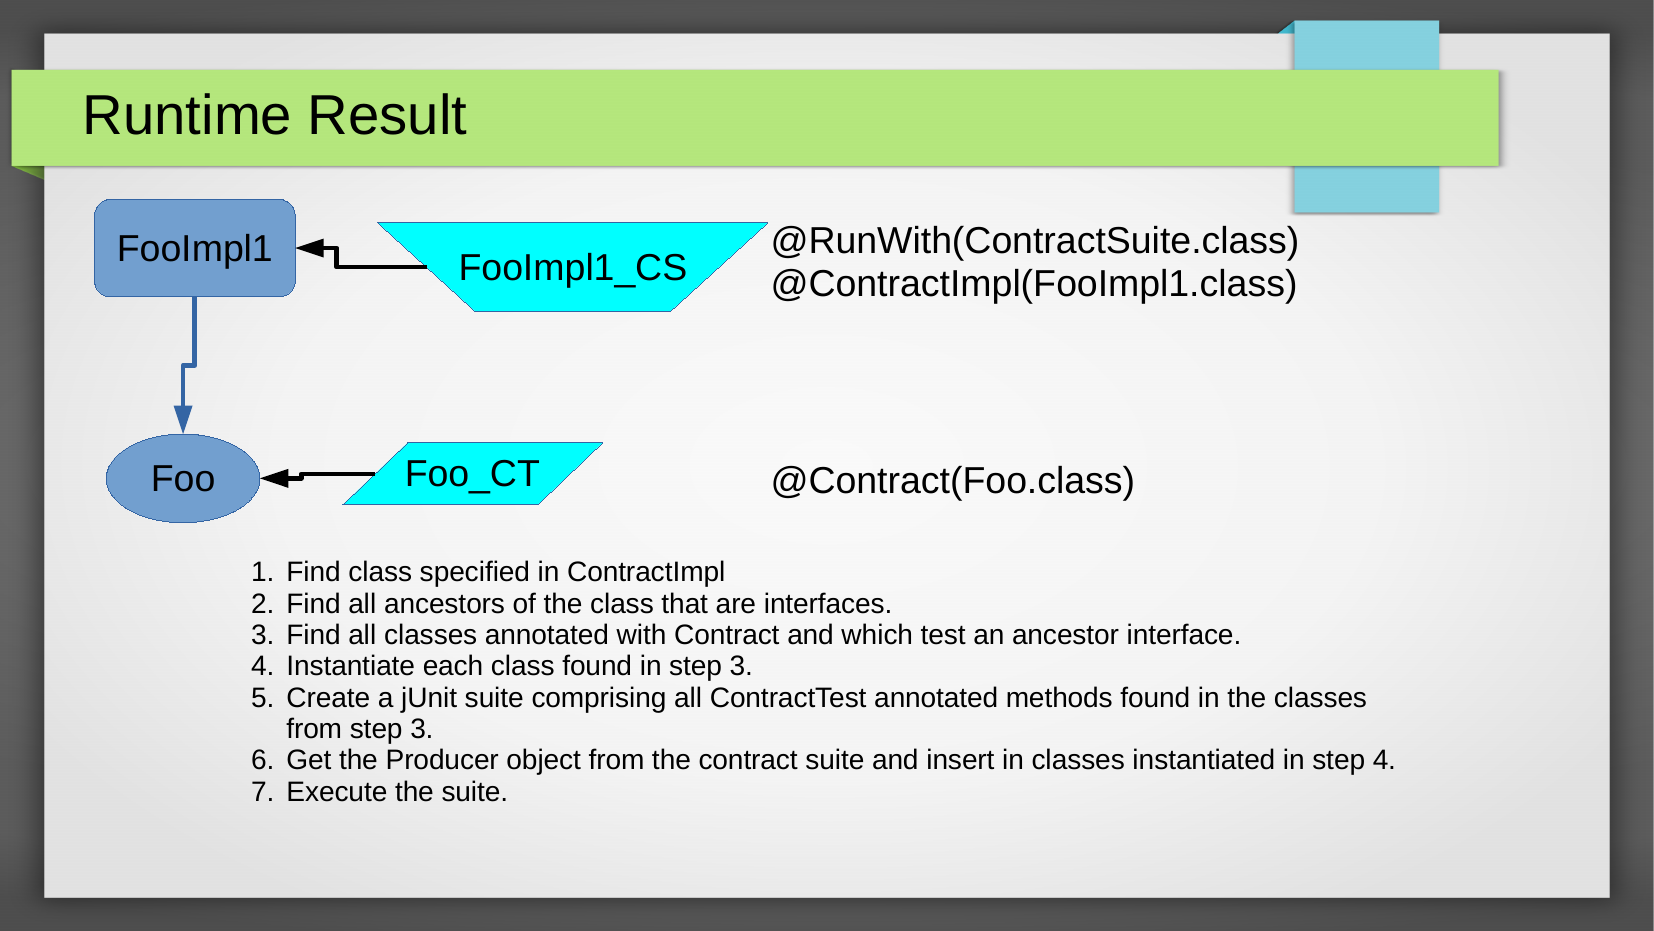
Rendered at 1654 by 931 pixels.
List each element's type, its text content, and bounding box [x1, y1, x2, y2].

title Runtime Result [82, 70, 1264, 160]
text_box Foo_CT [342, 442, 603, 505]
text_box FooImpl1 [94, 199, 296, 297]
text_box Find class specified in ContractImpl Find all ancestors of the class that are interfaces. Find all classes annotated with Contract and which test an ancestor interface. Instantiate each class found in step 3. Create a jUnit suite comprising all ContractTest annotated methods found in the classes from step 3. Get the Producer object from the contract suite and insert in classes instantiated in step 4. Execute the suite. [236, 549, 1418, 876]
picture [0, 0, 1654, 931]
text_box FooImpl1_CS [377, 222, 755, 312]
text_box @Contract(Foo.class) [755, 451, 1170, 509]
text_box Foo [106, 434, 260, 523]
text_box @RunWith(ContractSuite.class) @ContractImpl(FooImpl1.class) [755, 212, 1315, 312]
